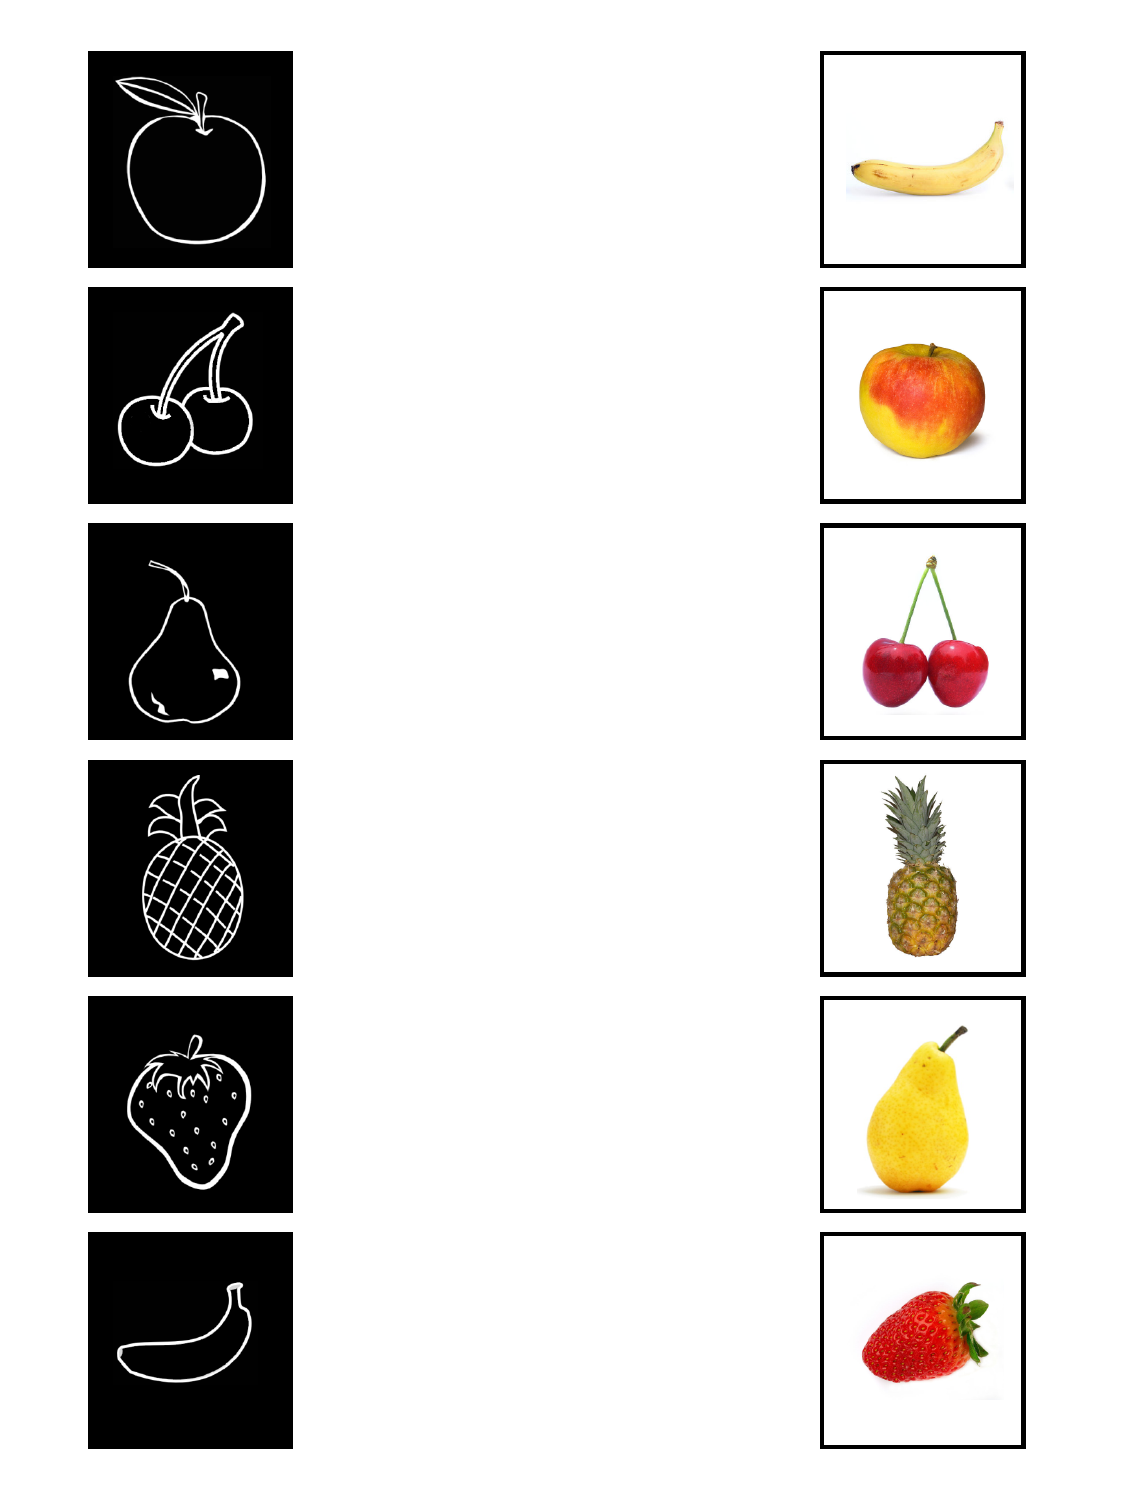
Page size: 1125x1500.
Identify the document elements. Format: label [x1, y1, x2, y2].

text_box [822, 289, 1024, 502]
picture [113, 312, 263, 469]
picture [113, 1281, 258, 1385]
picture [125, 1033, 256, 1193]
text_box [90, 1234, 292, 1447]
text_box [822, 761, 1024, 975]
picture [857, 773, 980, 959]
text_box [90, 525, 292, 739]
picture [137, 773, 252, 964]
picture [125, 560, 247, 726]
text_box [822, 53, 1024, 266]
text_box [822, 525, 1024, 739]
text_box [90, 53, 292, 266]
picture [834, 1269, 1004, 1400]
text_box [822, 998, 1024, 1211]
picture [113, 76, 271, 248]
picture [846, 112, 1014, 206]
picture [857, 1021, 975, 1199]
picture [857, 549, 1003, 715]
text_box [822, 1234, 1024, 1447]
picture [834, 324, 1015, 474]
text_box [90, 289, 292, 502]
text_box [90, 761, 292, 975]
text_box [90, 998, 292, 1211]
